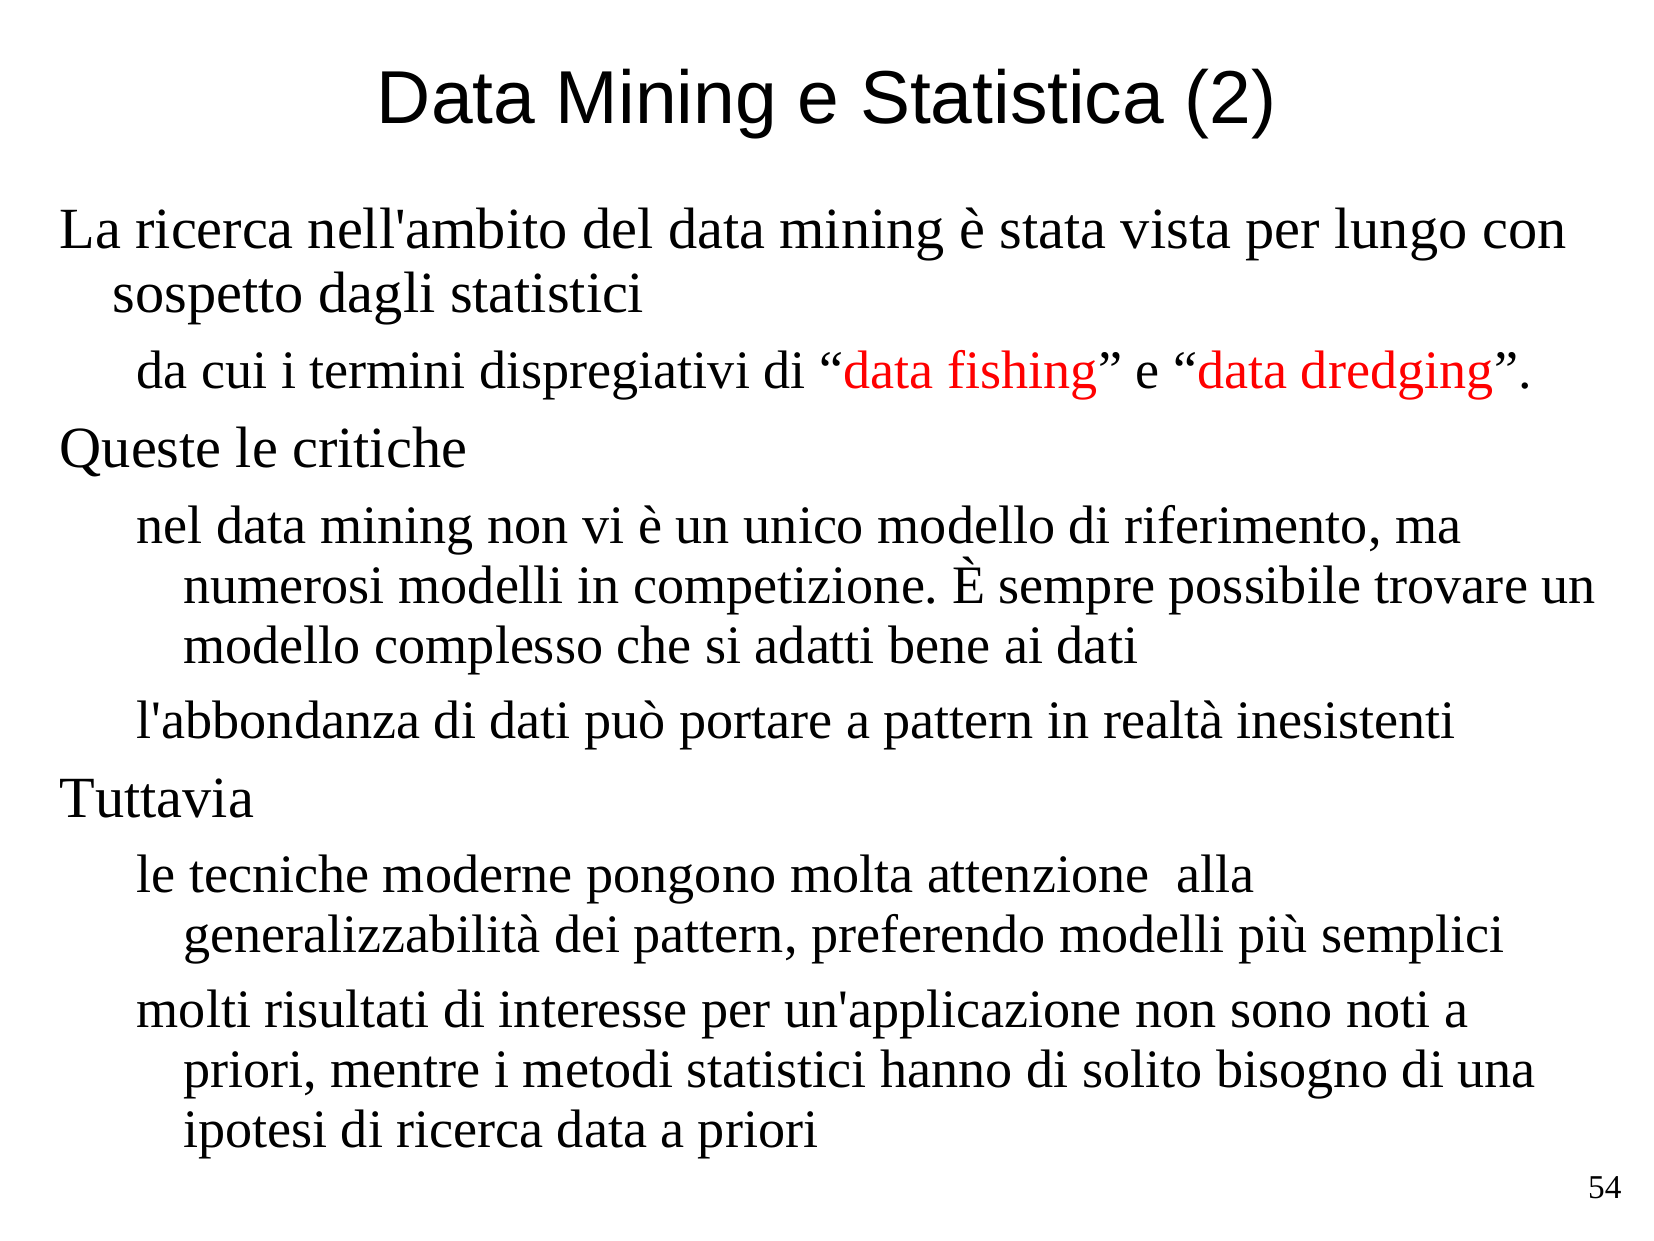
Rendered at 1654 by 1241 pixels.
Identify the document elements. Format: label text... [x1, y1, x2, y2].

title Data Mining e Statistica (2) [37, 30, 1617, 166]
list La ricerca nell'ambito del data mining è stata vista per lungo con sospetto dagli statistici da cui i termini dispregiativi di “data fishing” e “data dredging”. Queste le critiche nel data mining non vi è un unico modello di riferimento, ma numerosi modelli in competizione. È sempre possibile trovare un modello complesso che si adatti bene ai dati l'abbondanza di dati può portare a pattern in realtà inesistenti Tuttavia le tecniche moderne pongono molta attenzione alla generalizzabilità dei pattern, preferendo modelli più semplici molti risultati di interesse per un'applicazione non sono noti a priori, mentre i metodi statistici hanno di solito bisogno di una ipotesi di ricerca data a priori [42, 196, 1612, 1187]
